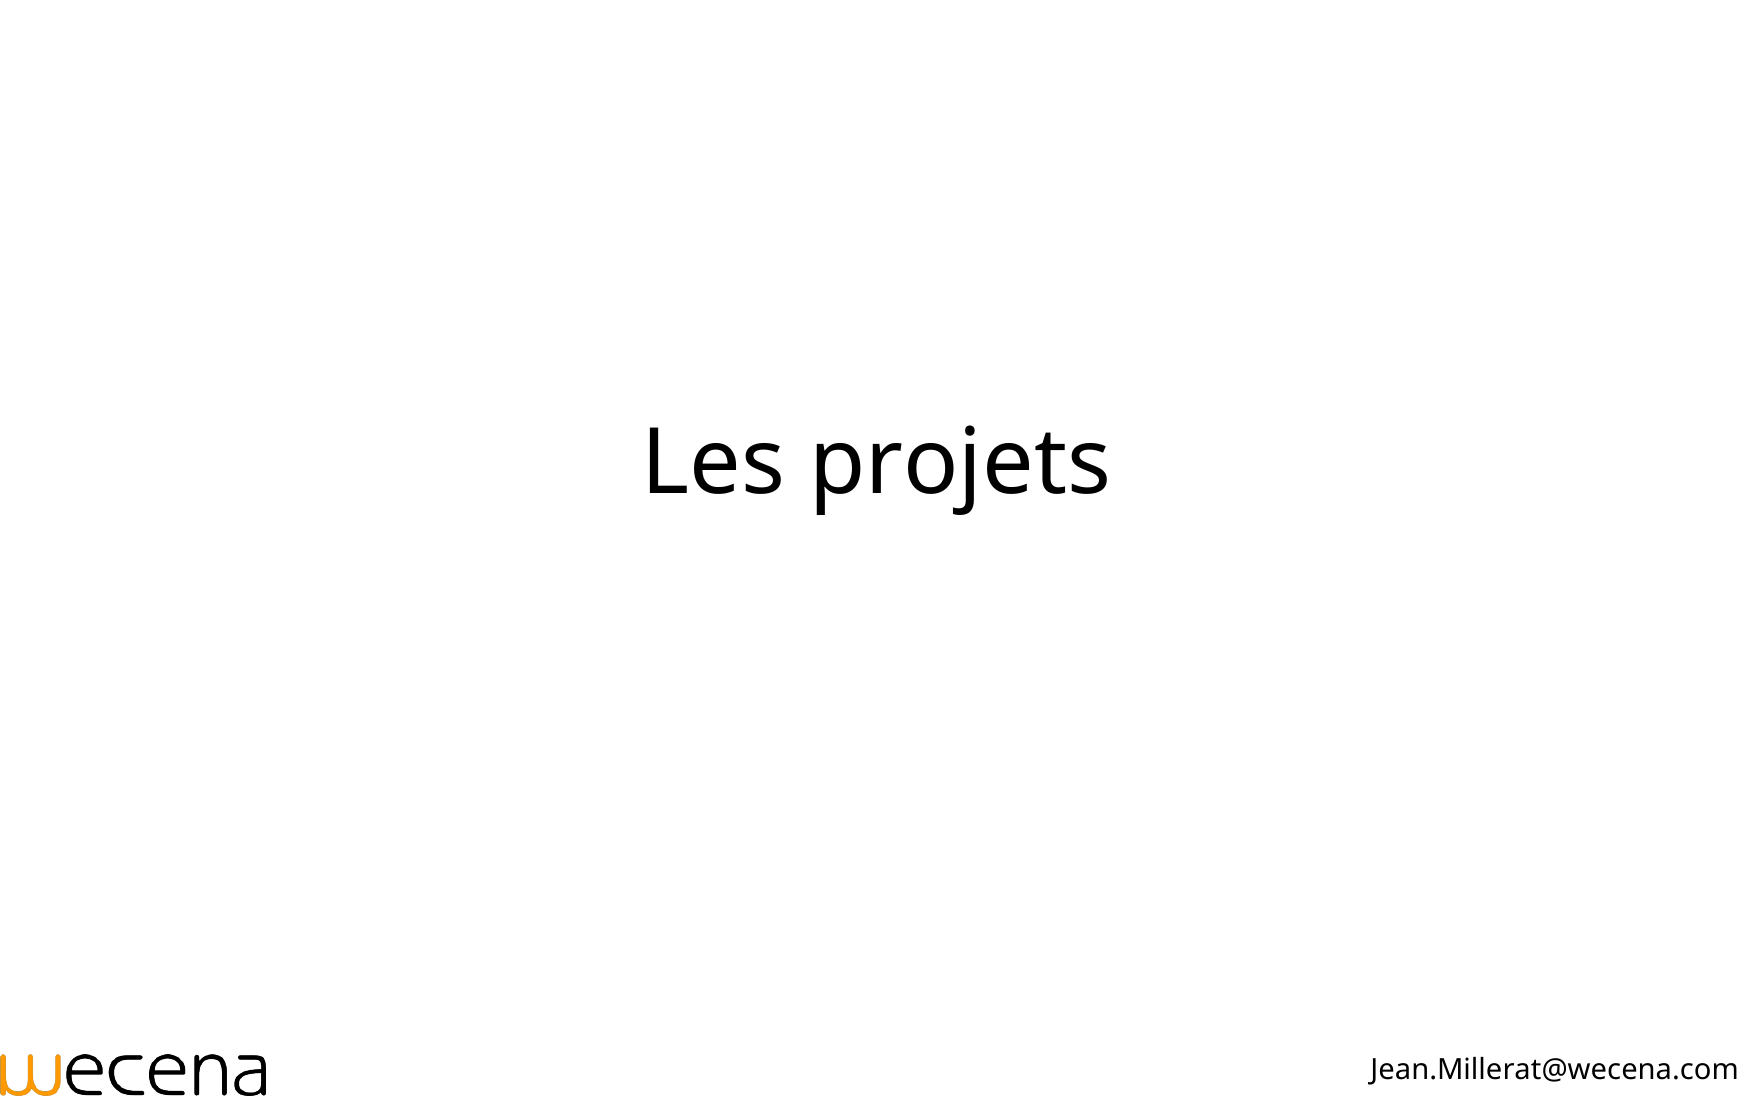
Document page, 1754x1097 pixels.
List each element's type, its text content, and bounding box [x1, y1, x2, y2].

picture [0, 1054, 266, 1097]
title Les projets [131, 321, 1623, 595]
